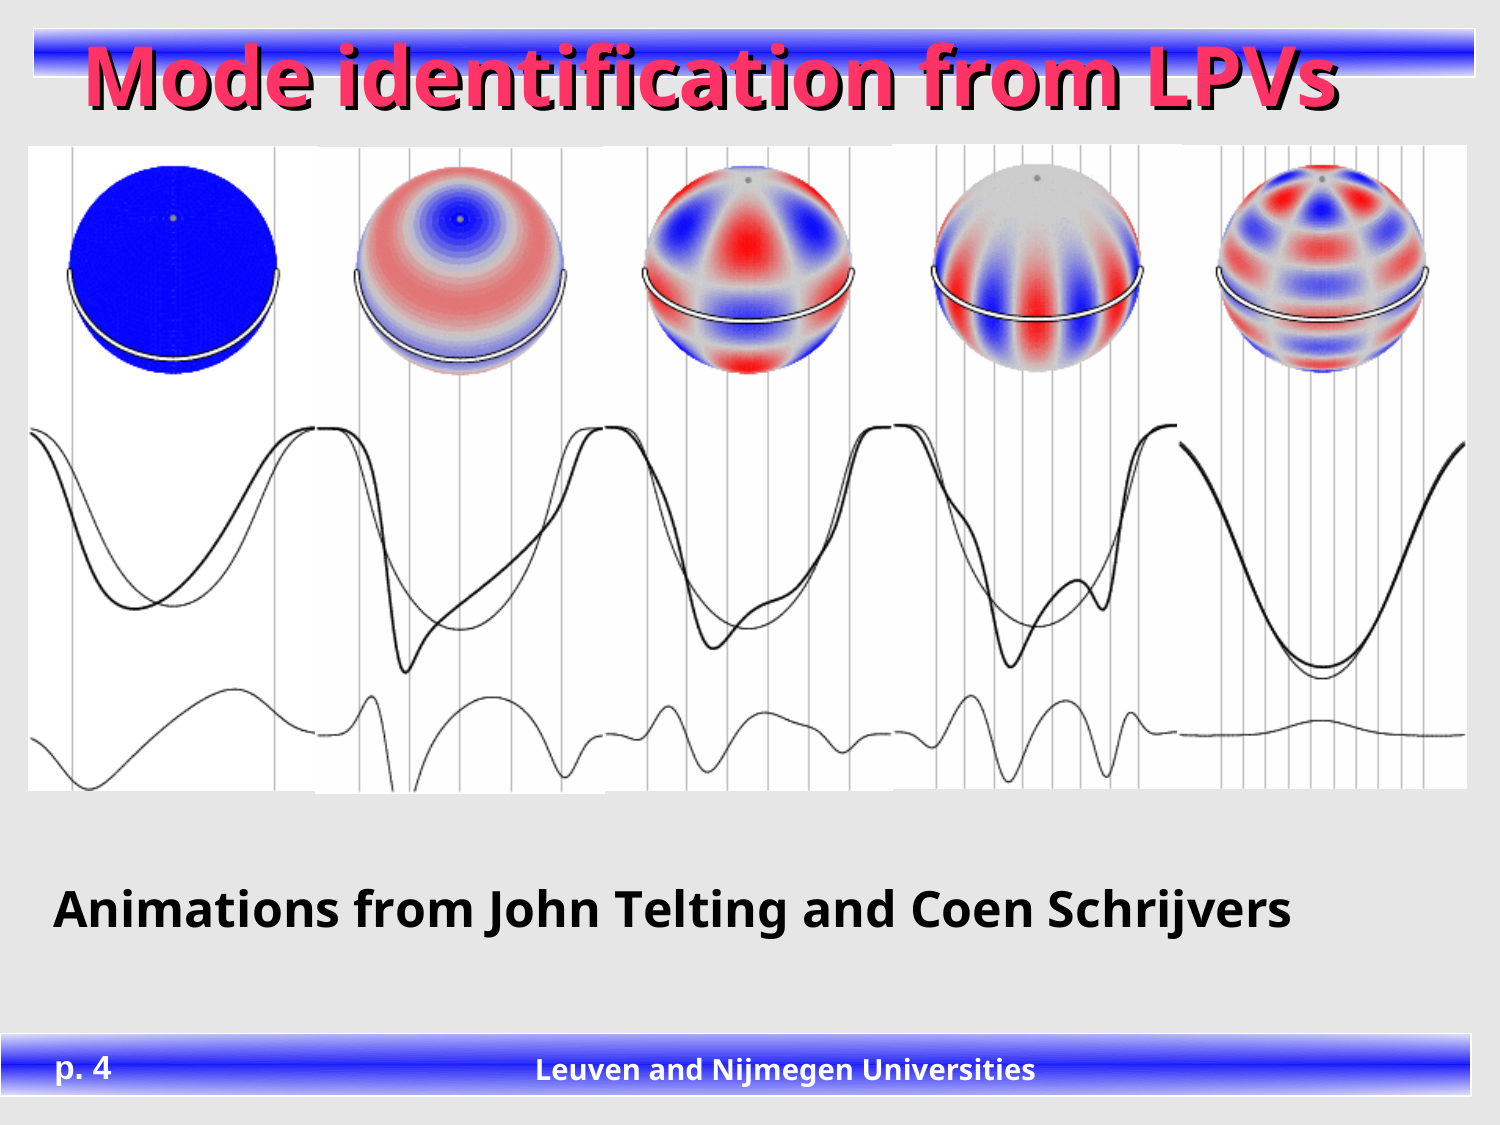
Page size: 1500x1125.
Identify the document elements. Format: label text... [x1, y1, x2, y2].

text_box Animations from John Telting and Coen Schrijvers [53, 874, 1500, 1033]
title Moment method: Briquet & Aerts (2003) [107, 1055, 1470, 1059]
title Mode identification from LPVs [64, 0, 1500, 166]
title Moment method: Briquet & Aerts (2003) [1034, 1070, 1470, 1074]
picture [28, 144, 1467, 794]
